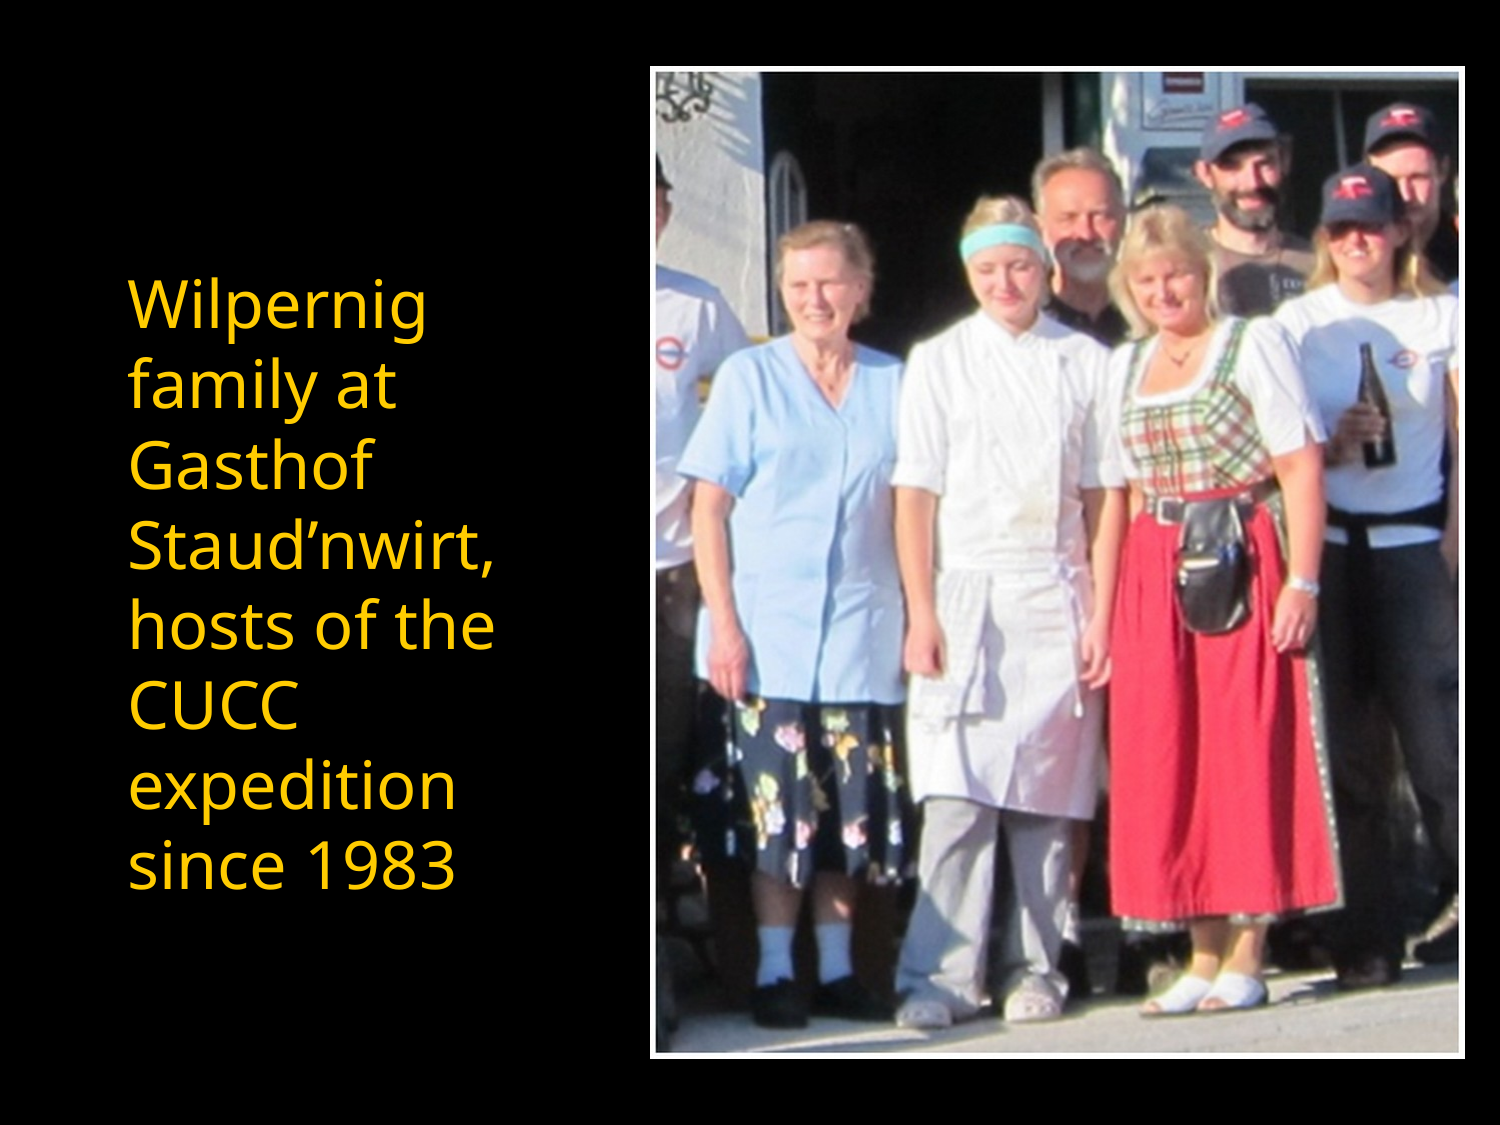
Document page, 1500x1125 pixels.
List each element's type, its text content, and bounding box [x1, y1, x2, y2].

picture [650, 66, 1465, 1059]
list Wilpernig family at Gasthof Staud’nwirt, hosts of the CUCC expedition since 1983 [112, 254, 620, 942]
